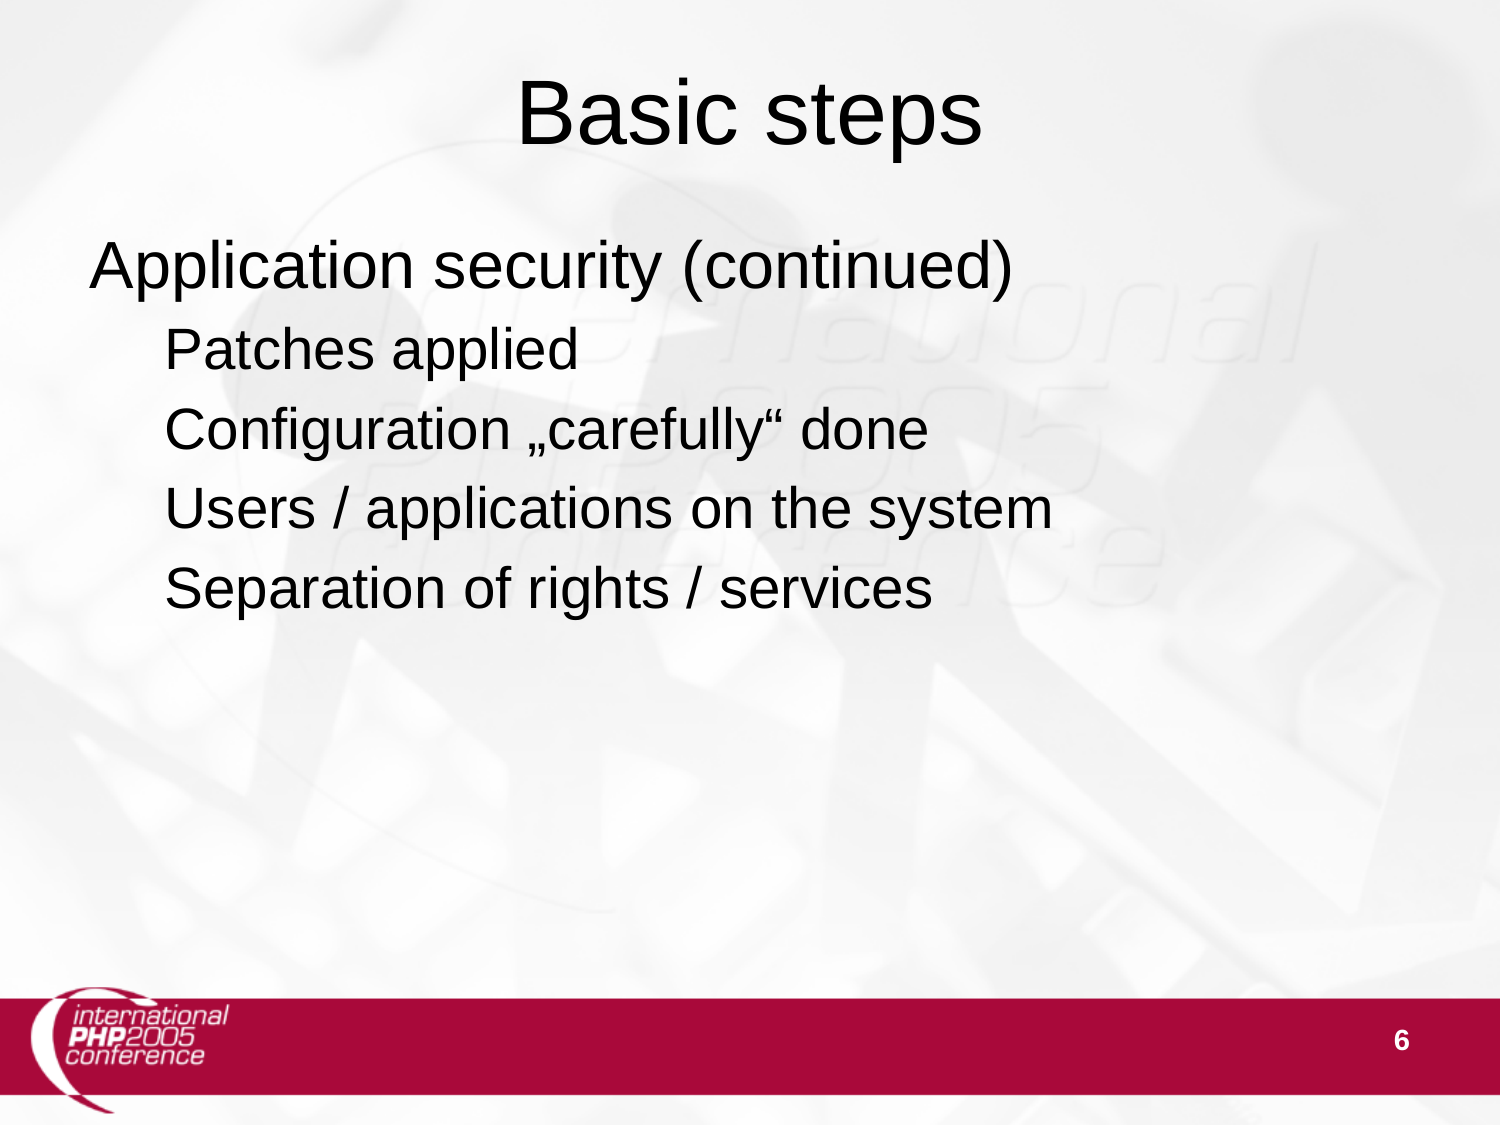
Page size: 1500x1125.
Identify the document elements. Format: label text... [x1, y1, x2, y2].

list Application security (continued) Patches applied Configuration „carefully“ done Users / applications on the system Separation of rights / services [75, 220, 1426, 977]
picture [0, 0, 1500, 1125]
title Basic steps [75, 18, 1426, 207]
